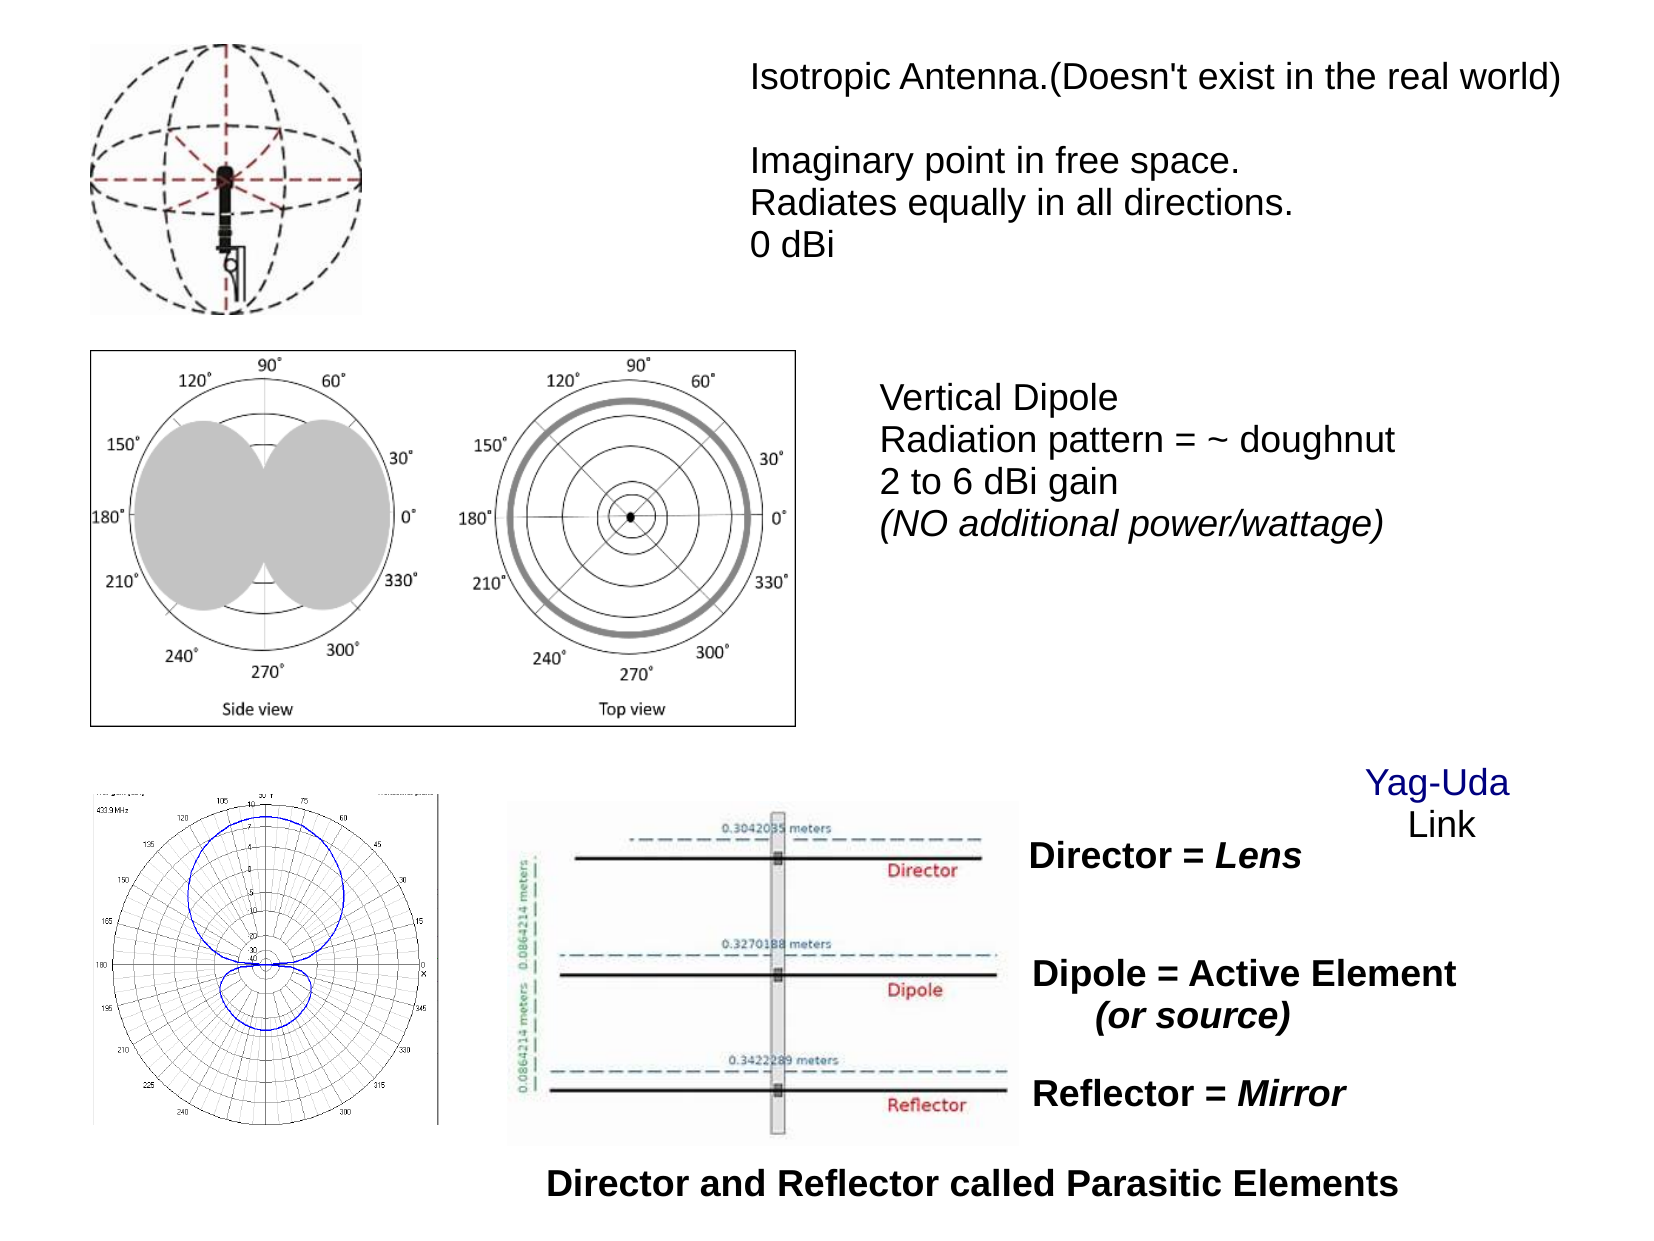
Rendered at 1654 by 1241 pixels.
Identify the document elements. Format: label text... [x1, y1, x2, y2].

picture [93, 794, 439, 1125]
text_box Director and Reflector called Parasitic Elements [531, 1155, 1426, 1214]
text_box Yag-Uda Link [1350, 754, 1534, 853]
picture [507, 801, 1019, 1146]
text_box Dipole = Active Element (or source) [1017, 945, 1471, 1047]
picture [90, 350, 796, 727]
text_box Director = Lens [1013, 826, 1318, 886]
text_box Reflector = Mirror [1017, 1065, 1438, 1126]
picture [90, 44, 362, 316]
text_box Vertical Dipole Radiation pattern = ~ doughnut 2 to 6 dBi gain (NO additional power/wattage) [864, 369, 1411, 552]
text_box Isotropic Antenna.(Doesn't exist in the real world) Imaginary point in free space. Radiates equally in all directions. 0 dBi [735, 48, 1577, 274]
